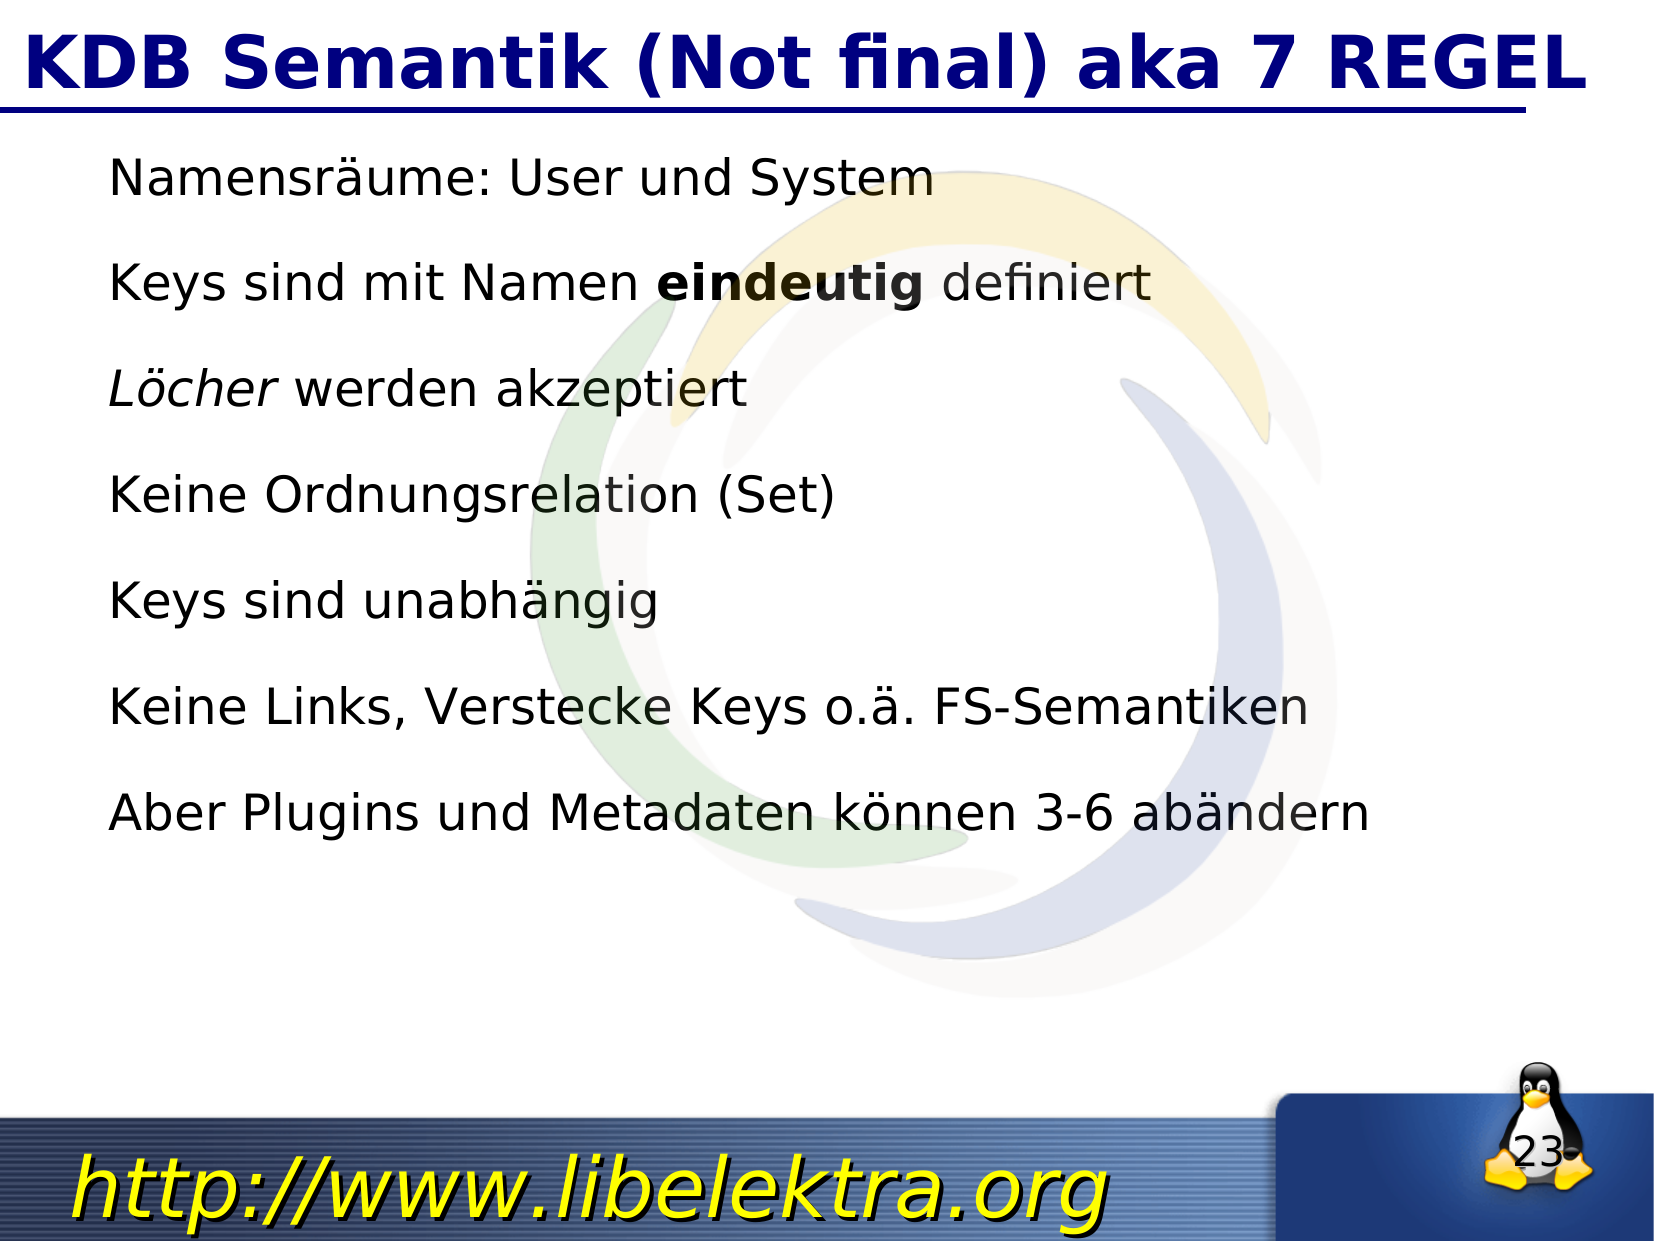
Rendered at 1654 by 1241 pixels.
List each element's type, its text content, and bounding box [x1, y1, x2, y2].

text_box KDB Semantik (Not final) aka 7 REGEL [22, 14, 1611, 111]
picture [0, 1061, 1654, 1241]
text_box 50 [1312, 1122, 1566, 1178]
list Namensräume: User und System Keys sind mit Namen eindeutig definiert Löcher werden akzeptiert Keine Ordnungsrelation (Set) Keys sind unabhängig Keine Links, Verstecke Keys o.ä. FS-Semantiken Aber Plugins und Metadaten können 3-6 abändern [58, 136, 1541, 1104]
picture [481, 138, 1374, 1013]
